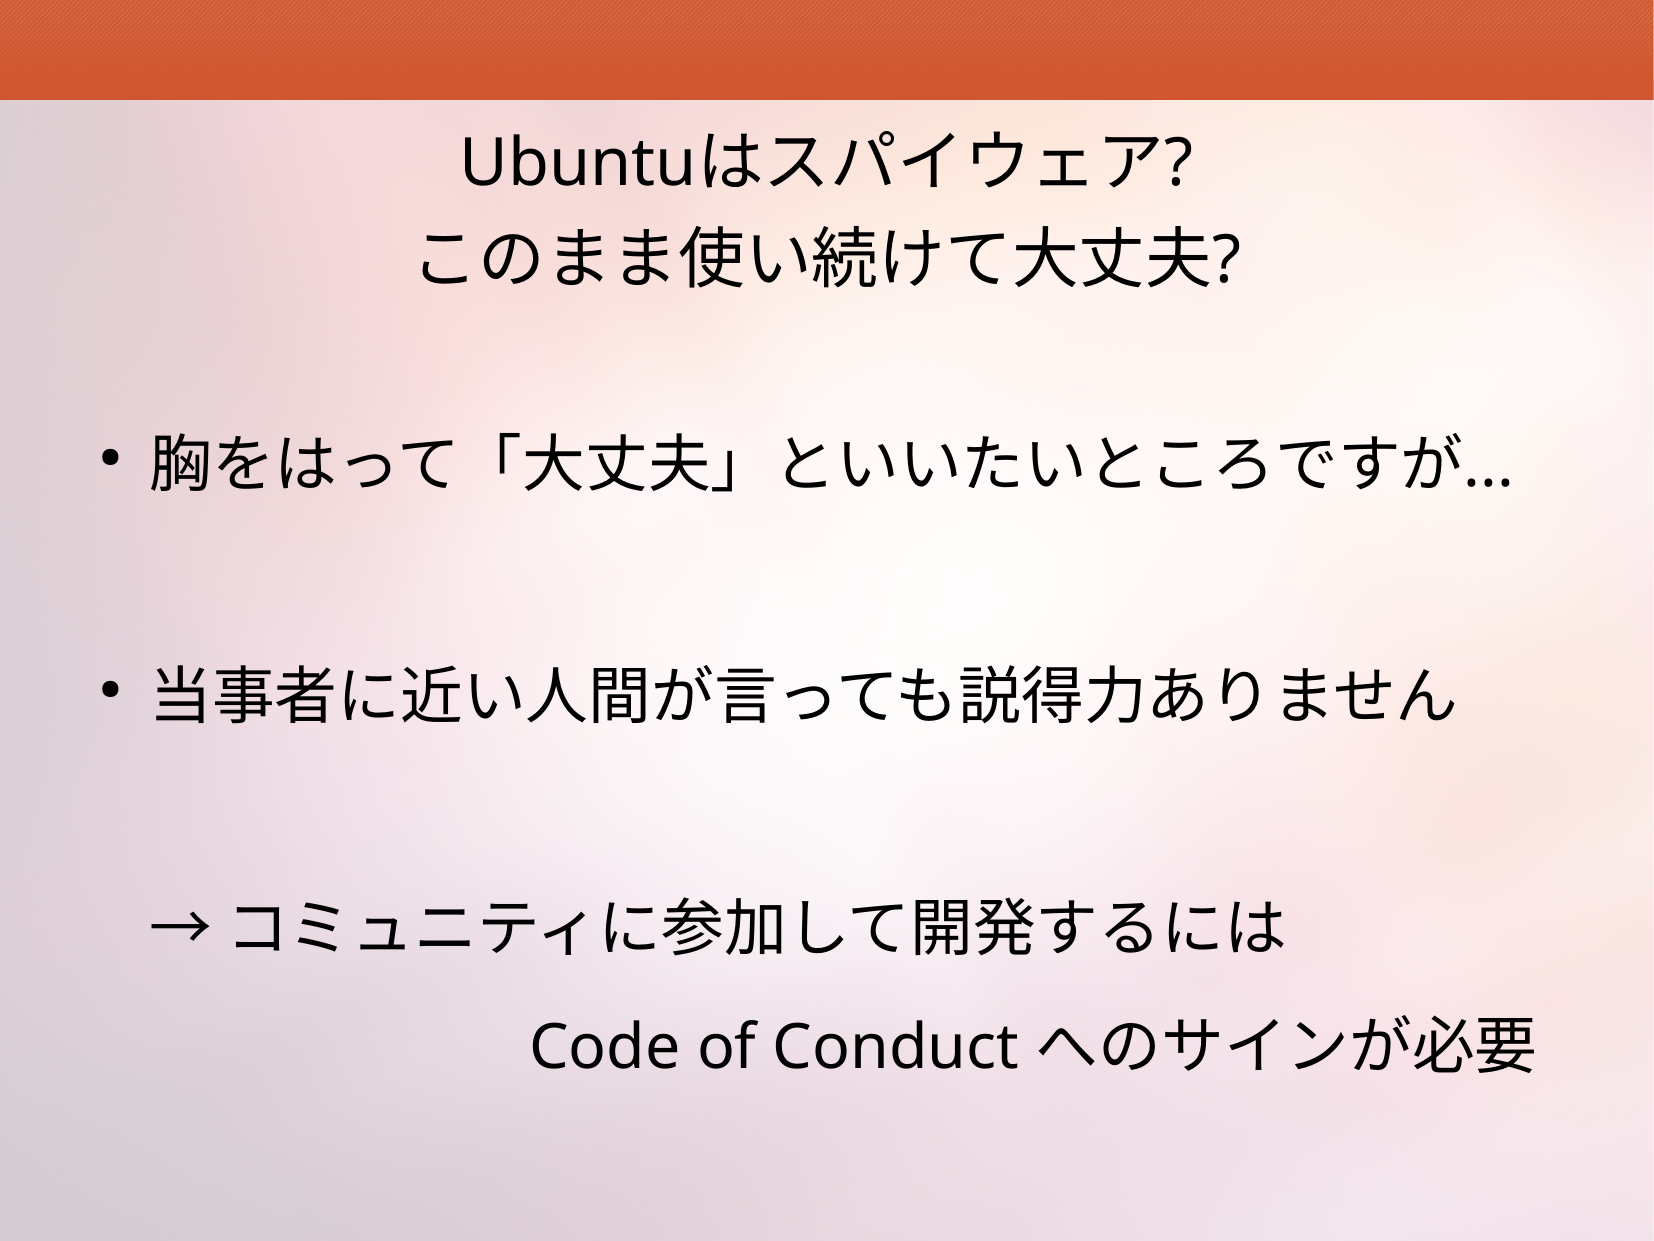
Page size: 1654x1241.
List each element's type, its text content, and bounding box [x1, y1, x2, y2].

list 胸をはって「大丈夫」といいたいところですが... 当事者に近い人間が言っても説得力ありません → コミュニティに参加して開発するには Code of Conduct へのサインが必要 [82, 413, 1538, 1099]
picture [0, 0, 1654, 1241]
title Ubuntuはスパイウェア? このまま使い続けて大丈夫? [82, 115, 1571, 296]
